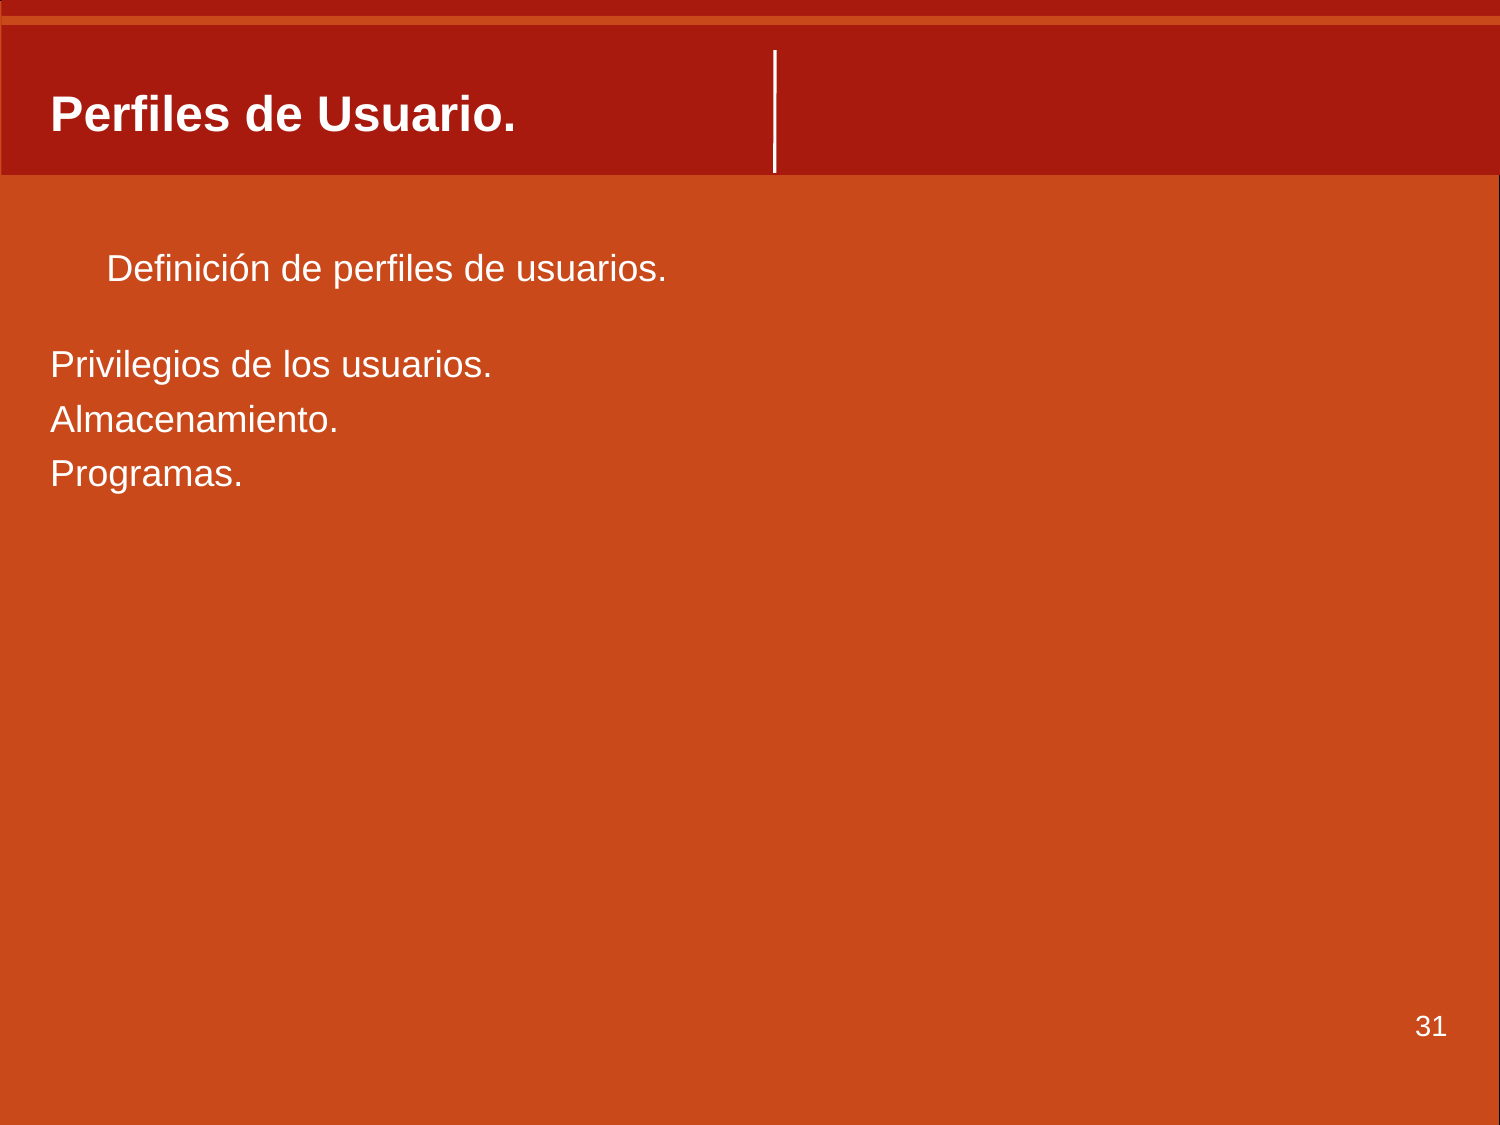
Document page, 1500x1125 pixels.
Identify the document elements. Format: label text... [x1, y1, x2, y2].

title Perfiles de Usuario. [50, 60, 751, 164]
list Definición de perfiles de usuarios. Privilegios de los usuarios. Almacenamiento. Programas. [50, 200, 1450, 988]
